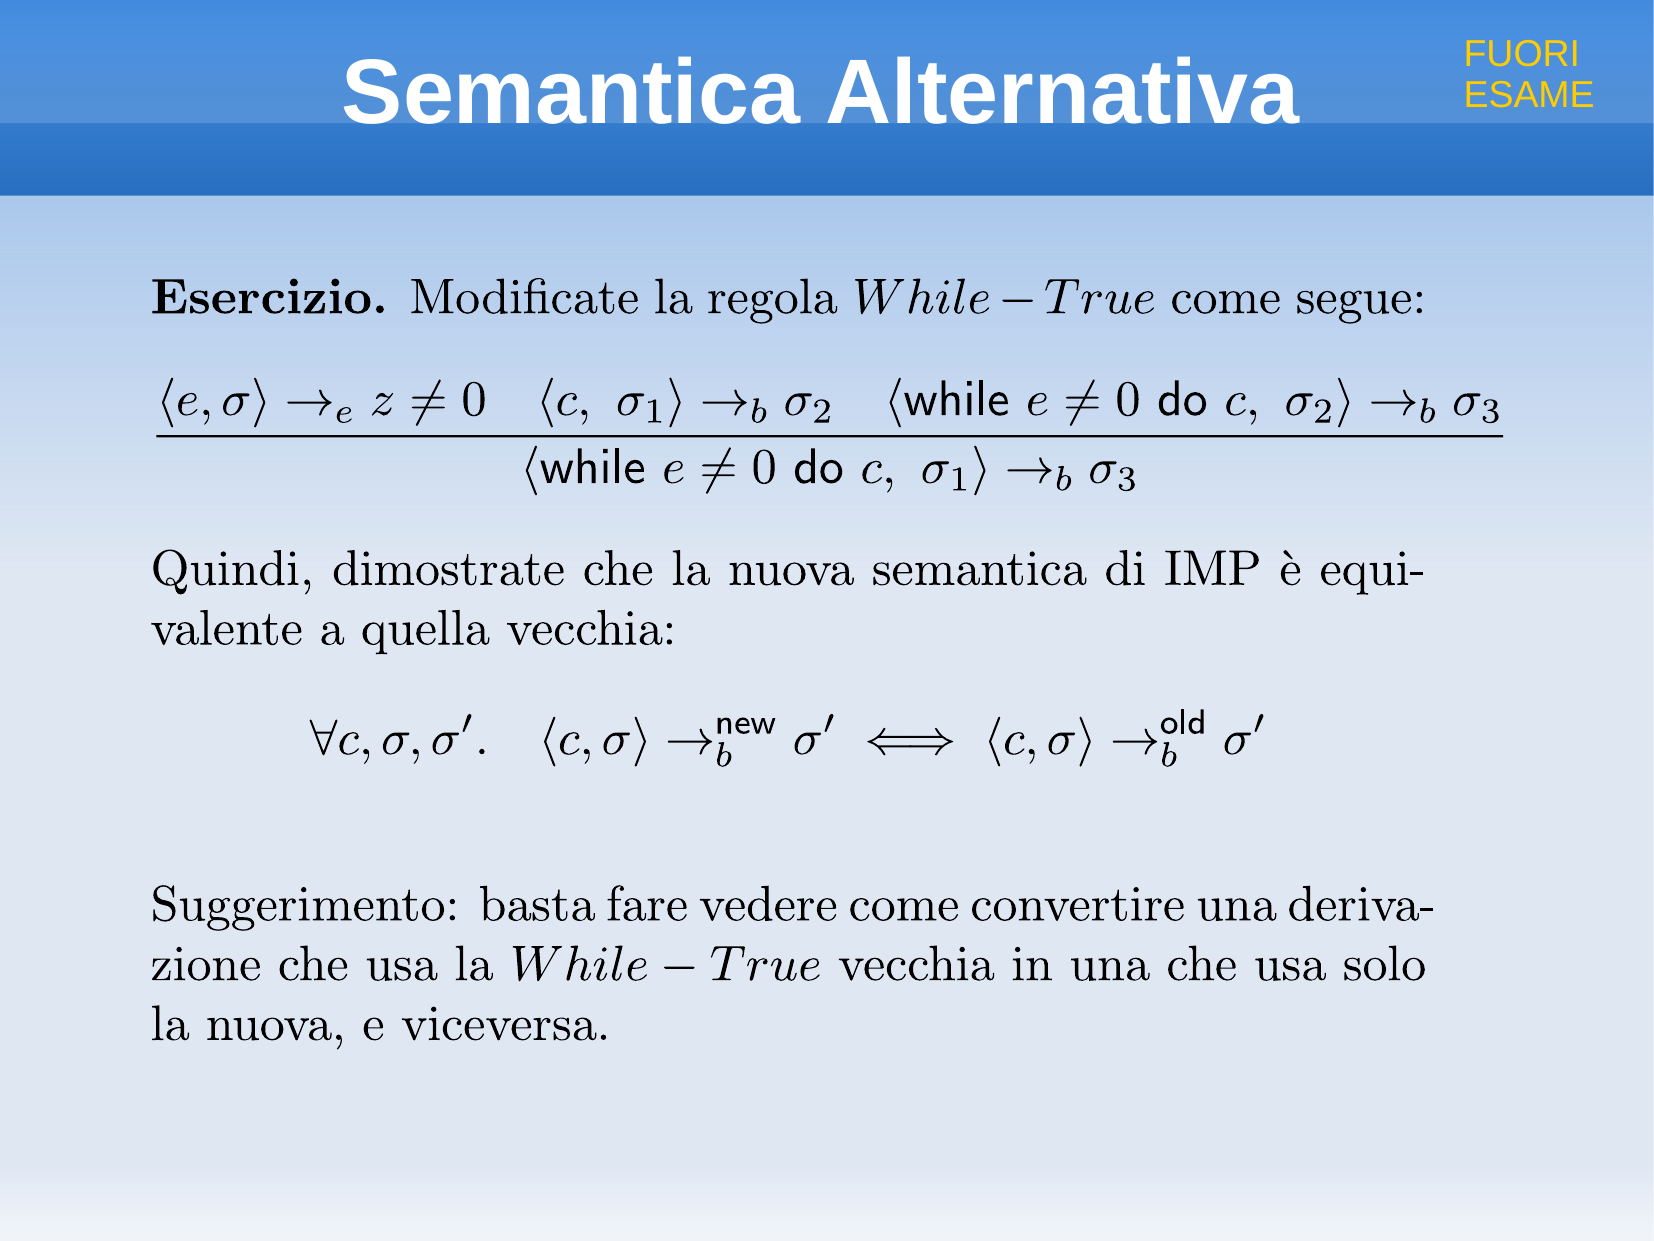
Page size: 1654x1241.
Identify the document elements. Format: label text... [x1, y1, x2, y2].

title Semantica Alternativa [76, 0, 1565, 188]
text_box [150, 277, 1504, 1050]
text_box FUORI ESAME [1448, 24, 1610, 124]
picture [0, 0, 1654, 1241]
